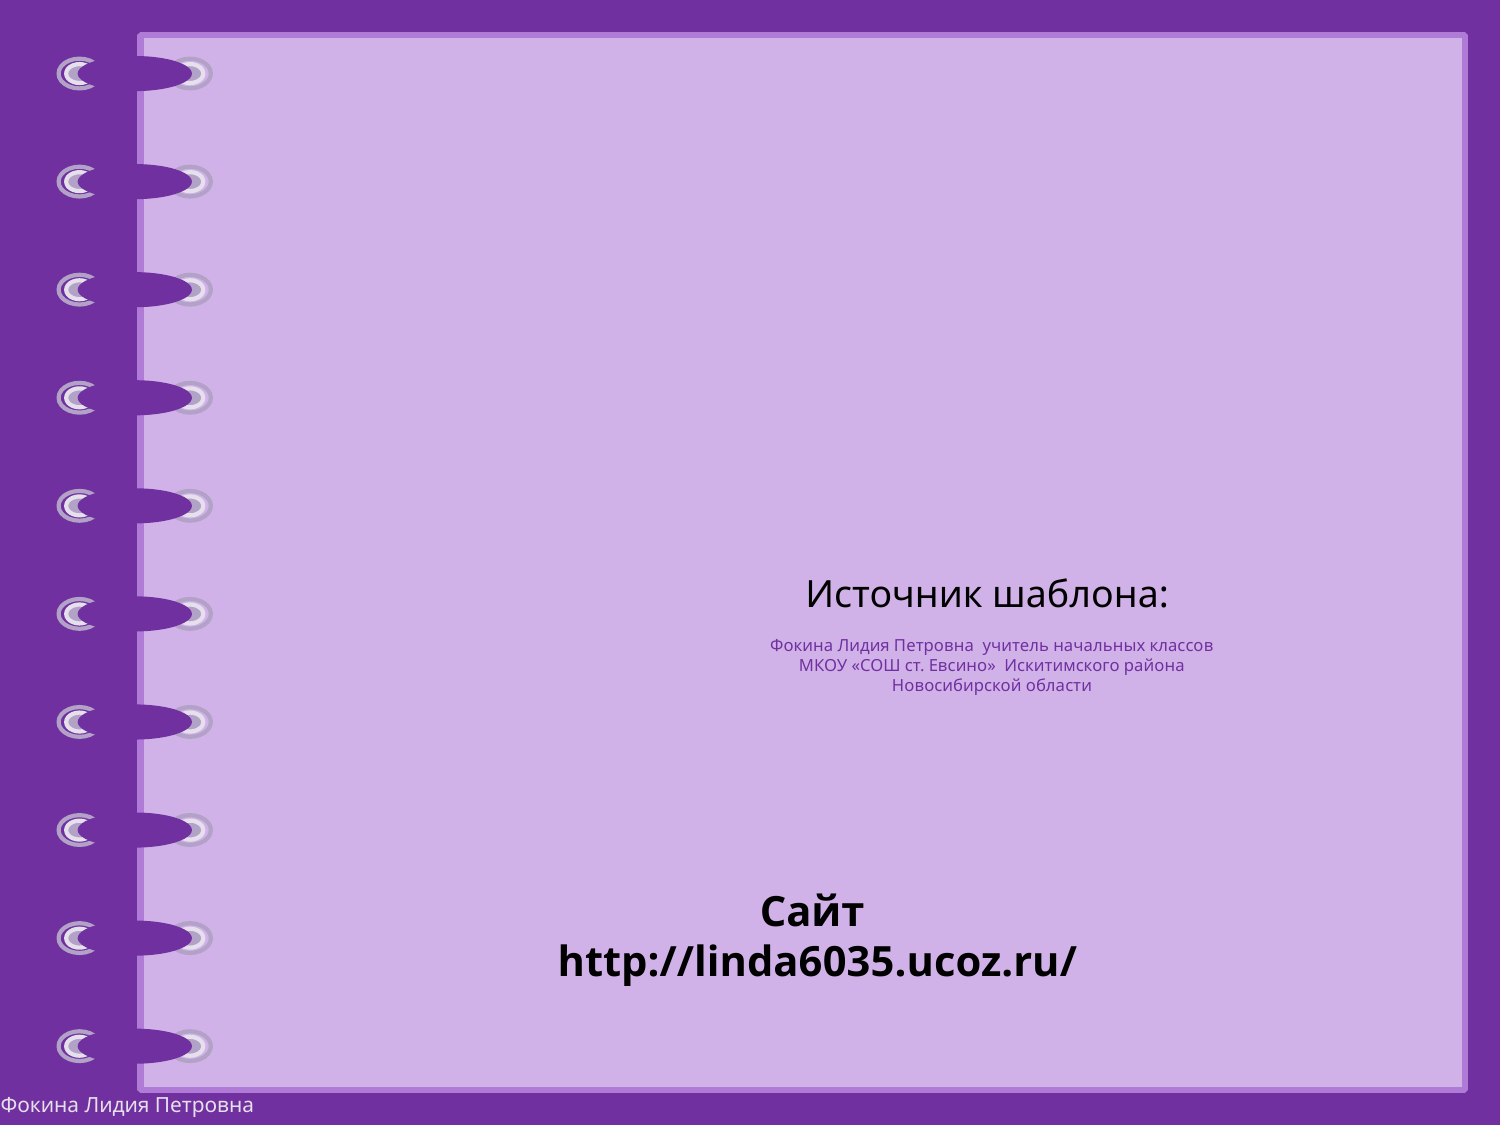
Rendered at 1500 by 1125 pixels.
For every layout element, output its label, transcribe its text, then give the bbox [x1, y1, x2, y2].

text_box Сайт http://linda6035.ucoz.ru/ [541, 877, 1094, 1050]
text_box Источник шаблона: Фокина Лидия Петровна учитель начальных классов МКОУ «СОШ ст. Евсино» Искитимского района Новосибирской области [596, 562, 1388, 703]
